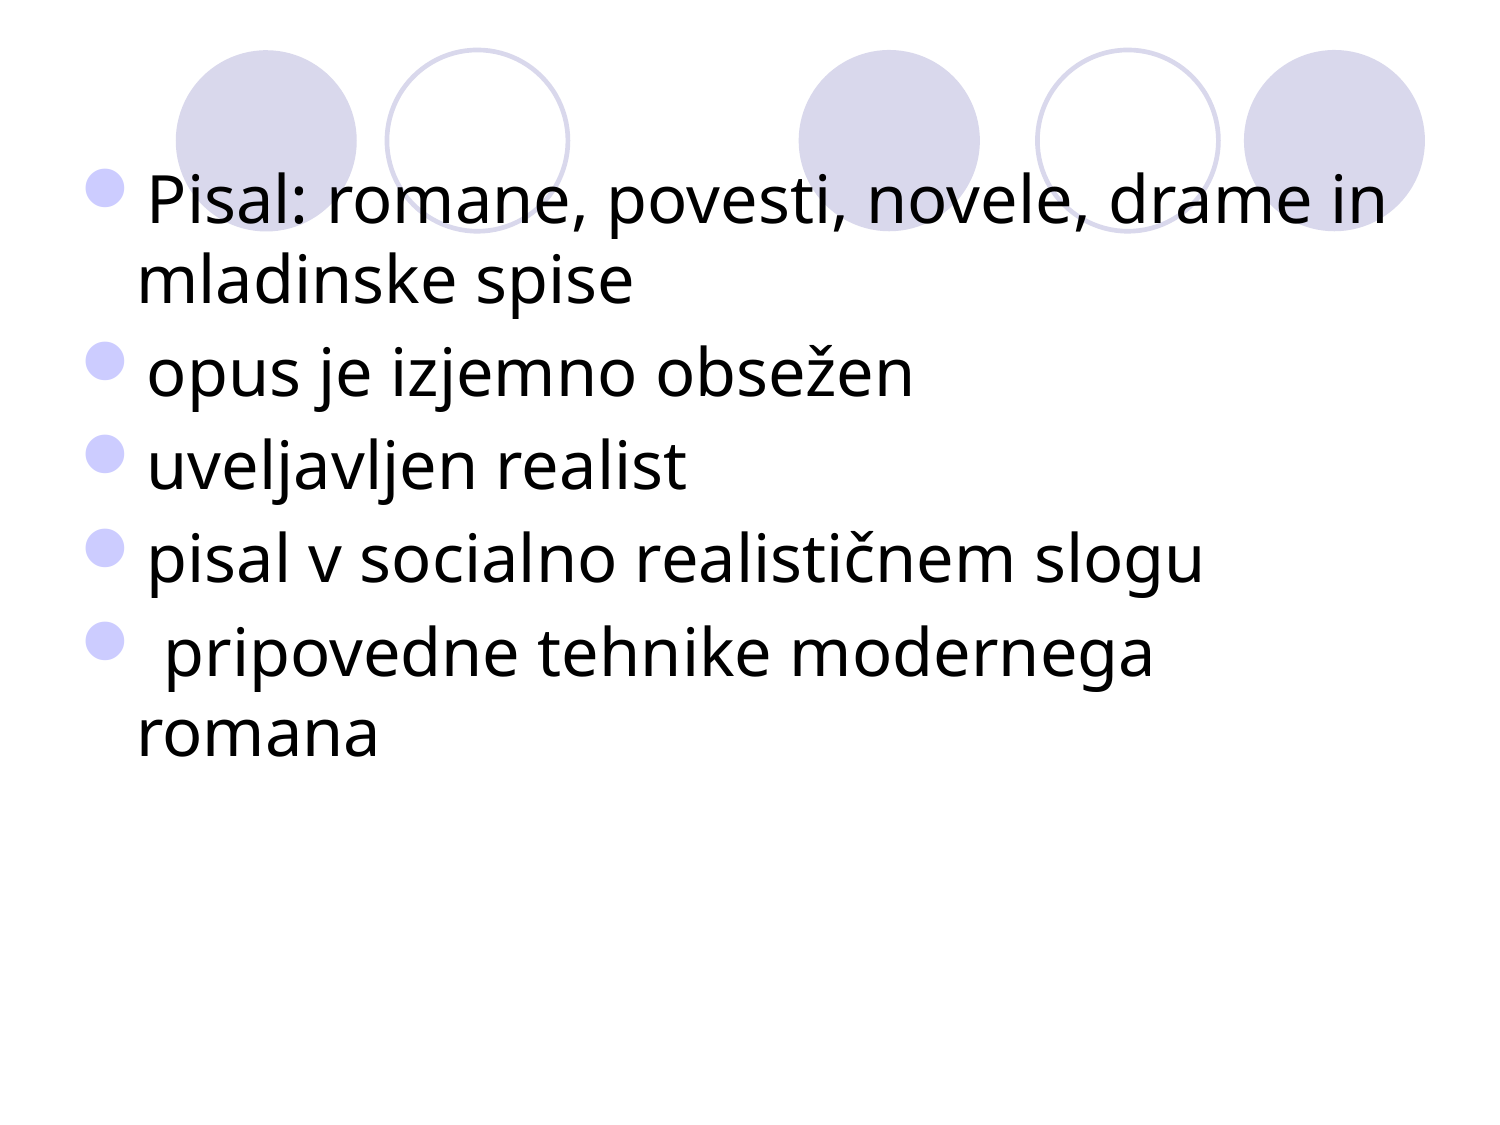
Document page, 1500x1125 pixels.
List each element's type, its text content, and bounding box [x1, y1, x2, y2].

list Pisal: romane, povesti, novele, drame in mladinske spise opus je izjemno obsežen uveljavljen realist pisal v socialno realističnem slogu pripovedne tehnike modernega romana [64, 148, 1415, 893]
